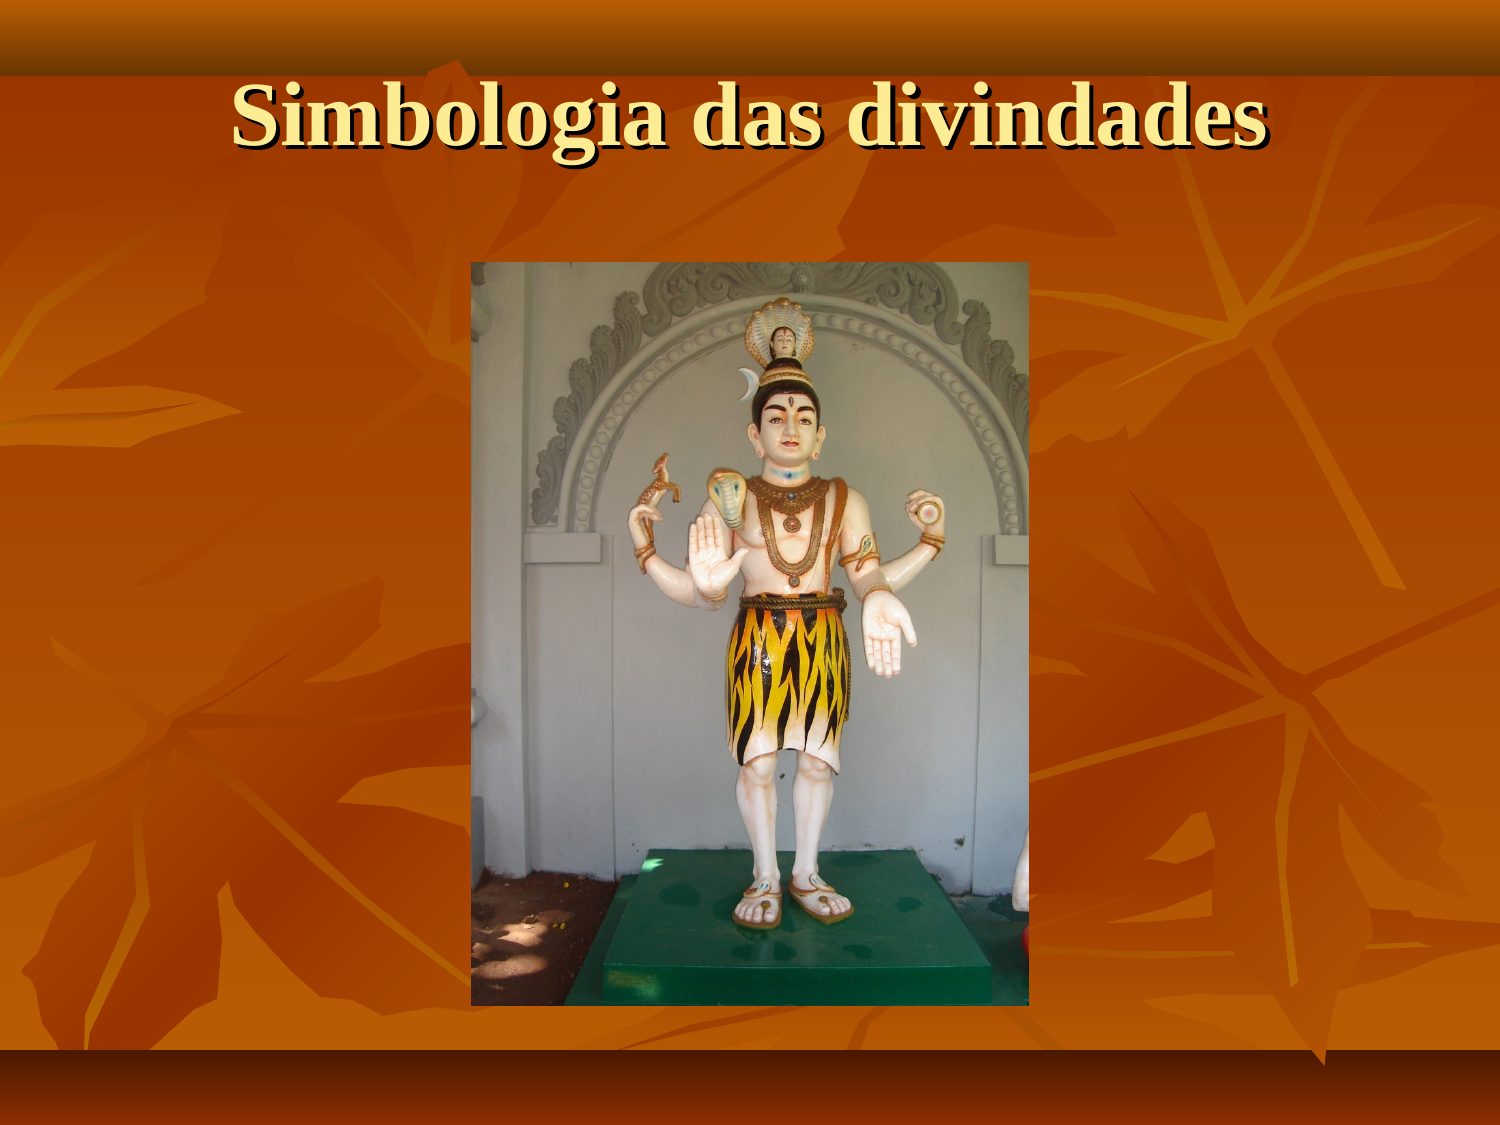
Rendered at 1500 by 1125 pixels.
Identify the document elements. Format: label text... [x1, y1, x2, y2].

title Simbologia das divindades [75, 45, 1426, 173]
text_box [471, 262, 1029, 1006]
